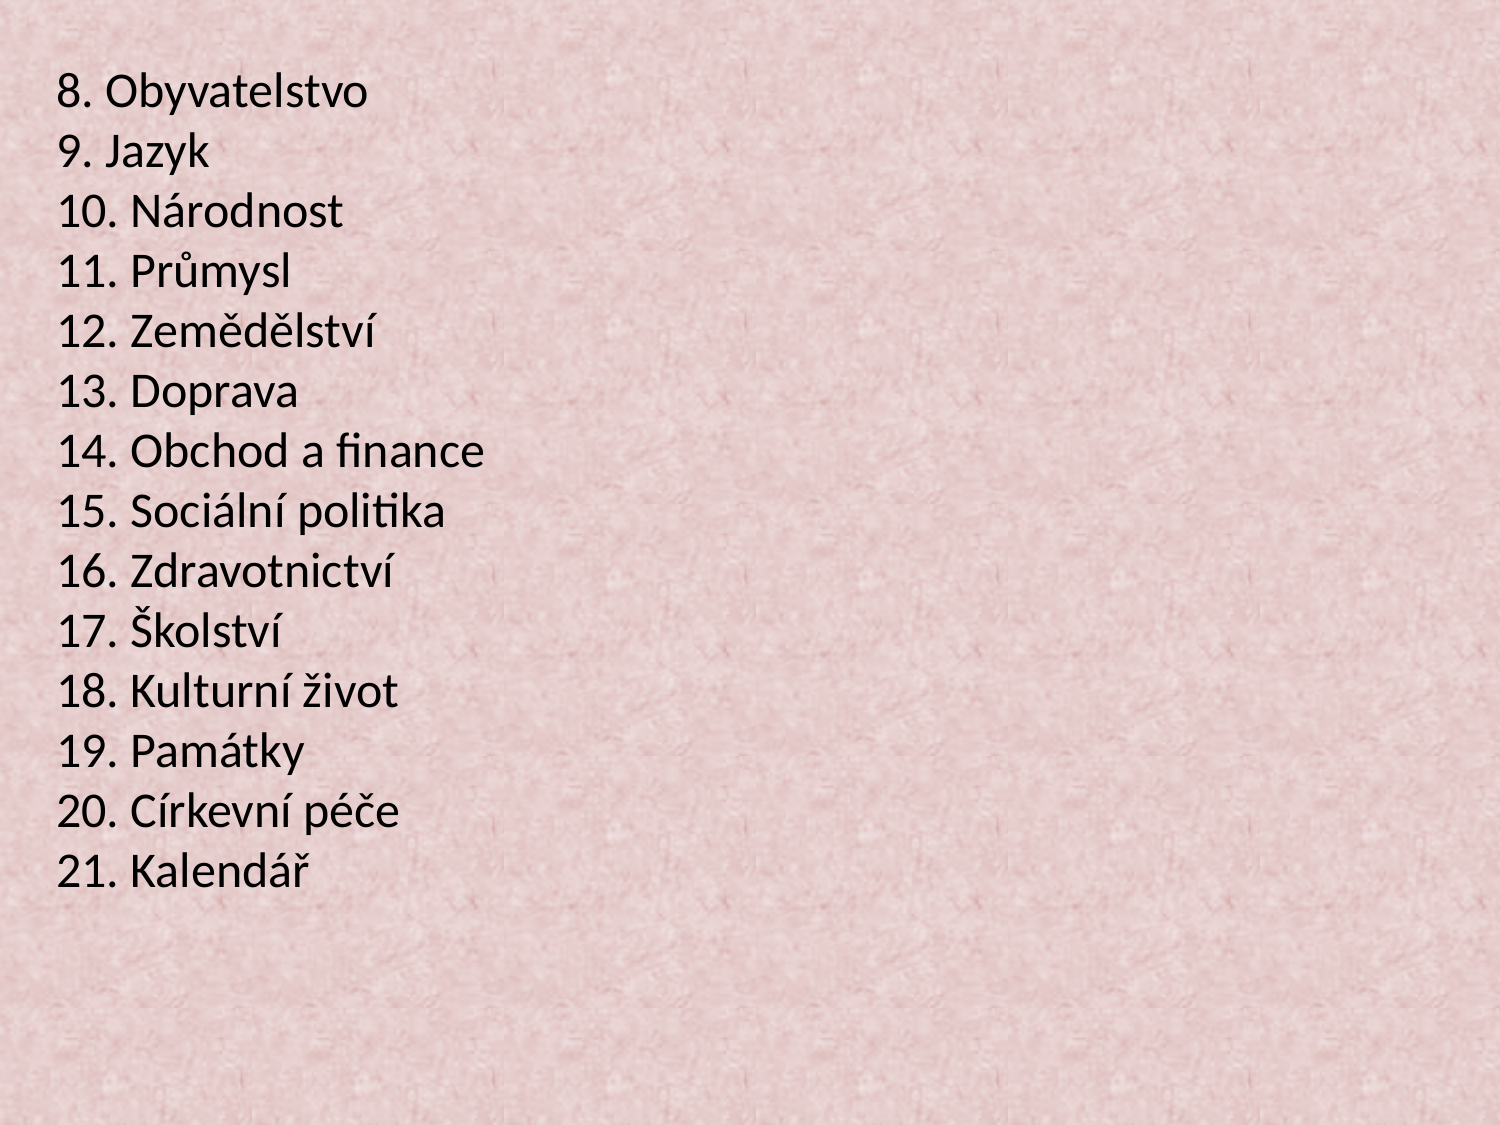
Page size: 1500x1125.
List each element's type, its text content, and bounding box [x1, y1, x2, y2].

text_box 8. Obyvatelstvo 9. Jazyk 10. Národnost 11. Průmysl 12. Zemědělství 13. Doprava 14. Obchod a finance 15. Sociální politika 16. Zdravotnictví 17. Školství 18. Kulturní život 19. Památky 20. Církevní péče 21. Kalendář [41, 49, 1447, 913]
